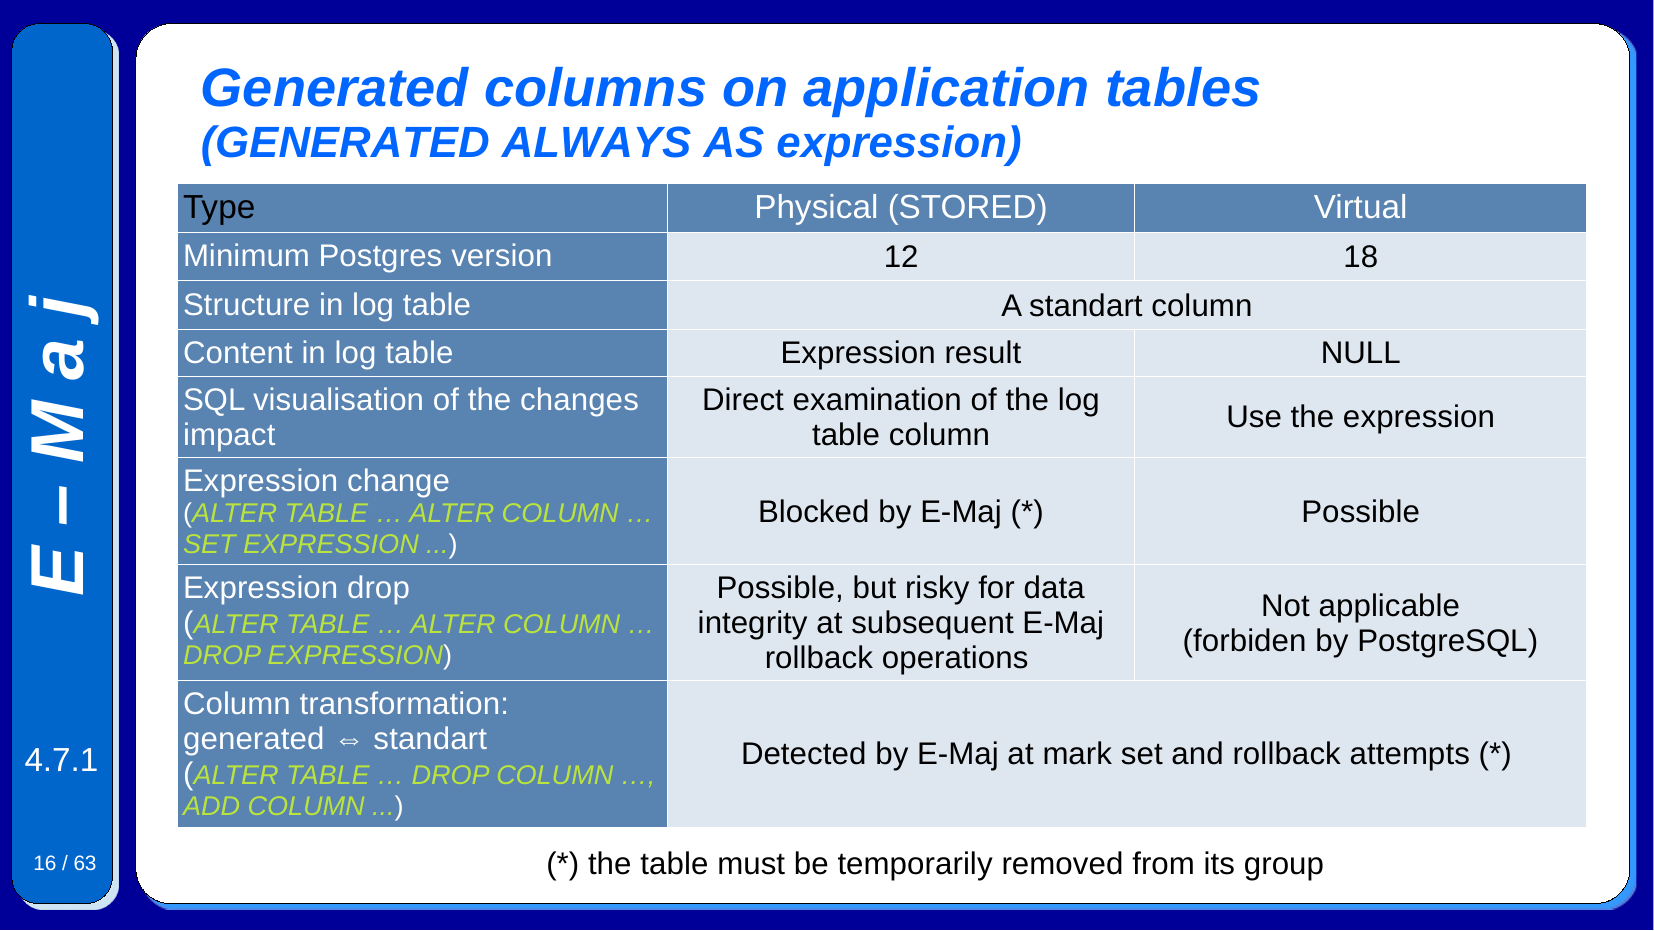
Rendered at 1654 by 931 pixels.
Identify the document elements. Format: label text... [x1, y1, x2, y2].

table_cell Expression drop (ALTER TABLE … ALTER COLUMN … DROP EXPRESSION) [178, 565, 667, 680]
text_box (*) the table must be temporarily removed from its group [531, 838, 1336, 889]
table_cell Expression result [668, 330, 1134, 376]
table_cell Possible [1135, 458, 1586, 564]
table_header Type [178, 184, 667, 232]
table_cell SQL visualisation of the changes impact [178, 377, 667, 457]
table_cell Detected by E-Maj at mark set and rollback attempts (*) [668, 681, 1586, 827]
table_cell Column transformation: generated ⇔ standart (ALTER TABLE … DROP COLUMN …, ADD COLUMN ...) [178, 681, 667, 827]
table_cell Not applicable (forbiden by PostgreSQL) [1135, 565, 1586, 680]
table_header Virtual [1135, 184, 1586, 232]
table_header Physical (STORED) [668, 184, 1134, 232]
table_cell Minimum Postgres version [178, 233, 667, 280]
table_cell Possible, but risky for data integrity at subsequent E-Maj rollback operations [668, 565, 1134, 680]
table_cell NULL [1135, 330, 1586, 376]
table_cell Blocked by E-Maj (*) [668, 458, 1134, 564]
table_cell 18 [1135, 233, 1586, 280]
table_cell A standart column [668, 281, 1586, 329]
table_cell Direct examination of the log table column [668, 377, 1134, 457]
table_cell Use the expression [1135, 377, 1586, 457]
table_cell 12 [668, 233, 1134, 280]
title Generated columns on application tables (GENERATED ALWAYS AS expression) [200, 34, 1575, 183]
table_cell Expression change (ALTER TABLE … ALTER COLUMN … SET EXPRESSION ...) [178, 458, 667, 564]
table_cell Content in log table [178, 330, 667, 376]
table_cell Structure in log table [178, 281, 667, 329]
